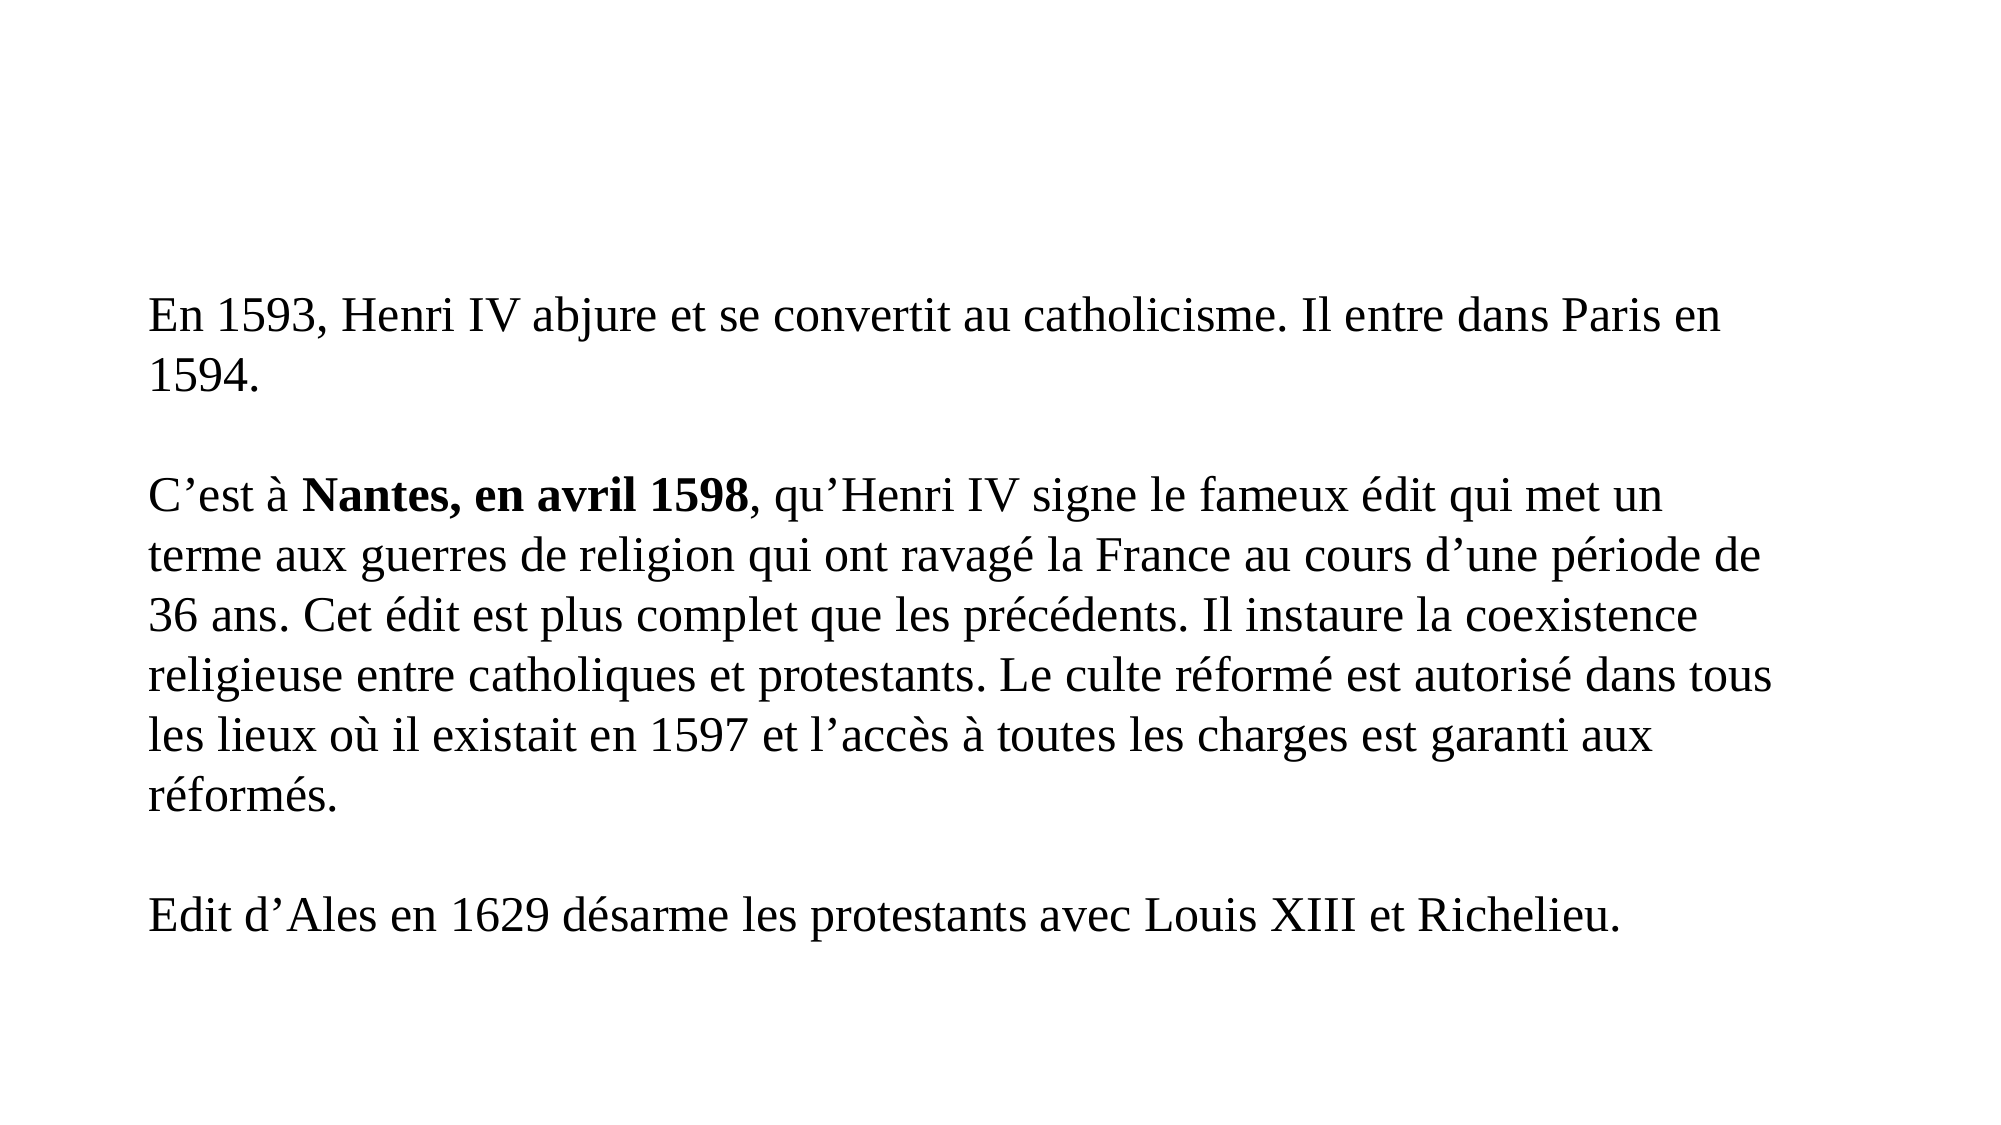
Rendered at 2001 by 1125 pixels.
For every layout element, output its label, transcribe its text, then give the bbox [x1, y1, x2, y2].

text_box En 1593, Henri IV abjure et se convertit au catholicisme. Il entre dans Paris en 1594. C’est à Nantes, en avril 1598, qu’Henri IV signe le fameux édit qui met un terme aux guerres de religion qui ont ravagé la France au cours d’une période de 36 ans. Cet édit est plus complet que les précédents. Il instaure la coexistence religieuse entre catholiques et protestants. Le culte réformé est autorisé dans tous les lieux où il existait en 1597 et l’accès à toutes les charges est garanti aux réformés. Edit d’Ales en 1629 désarme les protestants avec Louis XIII et Richelieu. [133, 274, 1791, 956]
